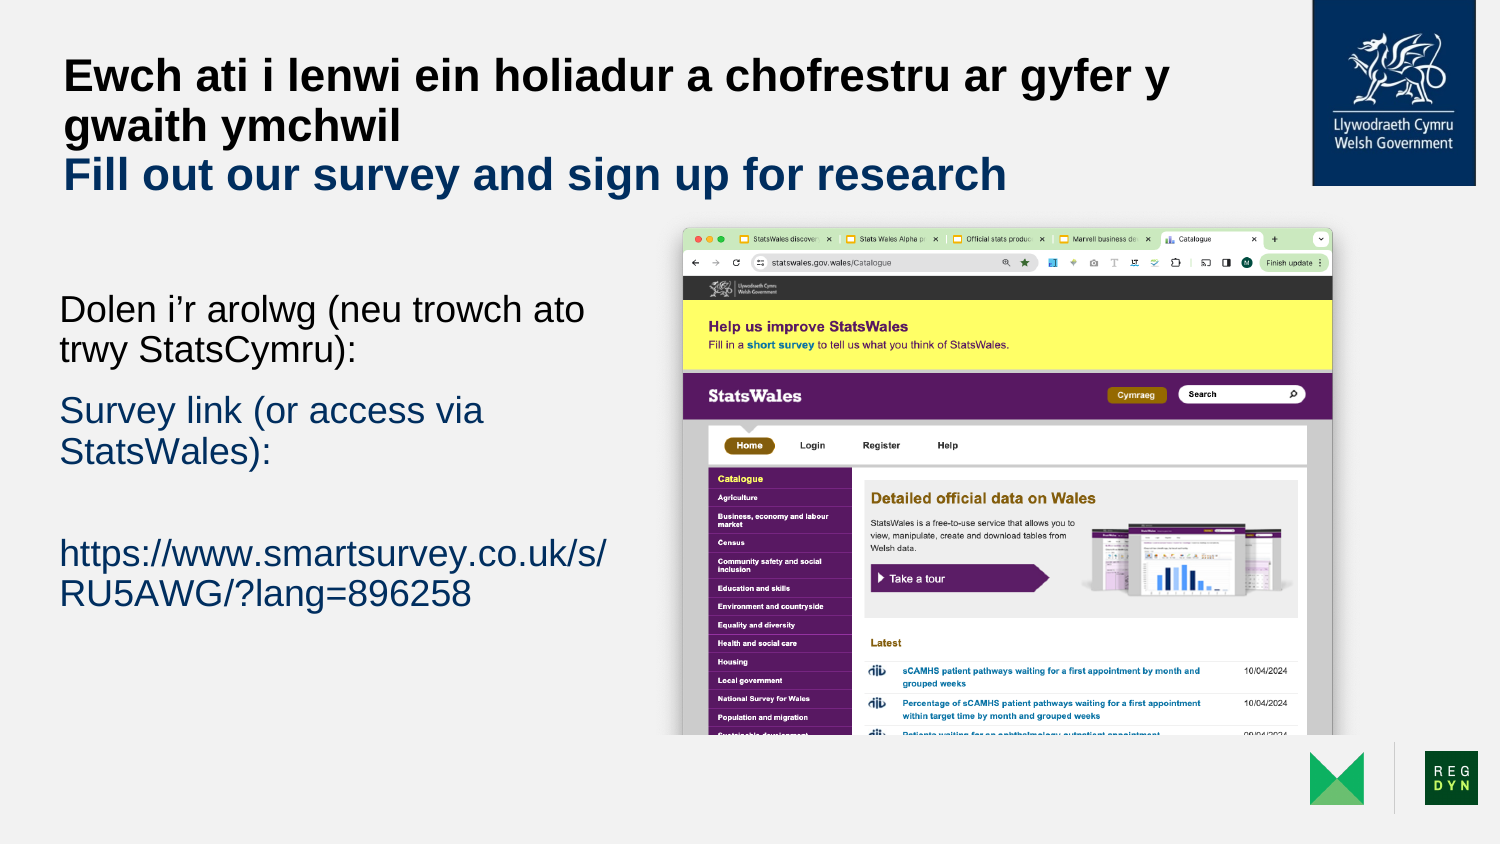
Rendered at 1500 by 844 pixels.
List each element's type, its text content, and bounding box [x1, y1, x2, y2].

picture [651, 207, 1364, 735]
title Dolen i’r arolwg (neu trowch ato trwy StatsCymru): Survey link (or access via StatsWales): https://www.smartsurvey.co.uk/s/RU5AWG/?lang=896258 [48, 284, 663, 659]
picture [1310, 752, 1364, 805]
picture [1425, 751, 1478, 805]
title Ewch ati i lenwi ein holiadur a chofrestru ar gyfer y gwaith ymchwil Fill out our survey and sign up for research [52, 44, 1251, 209]
